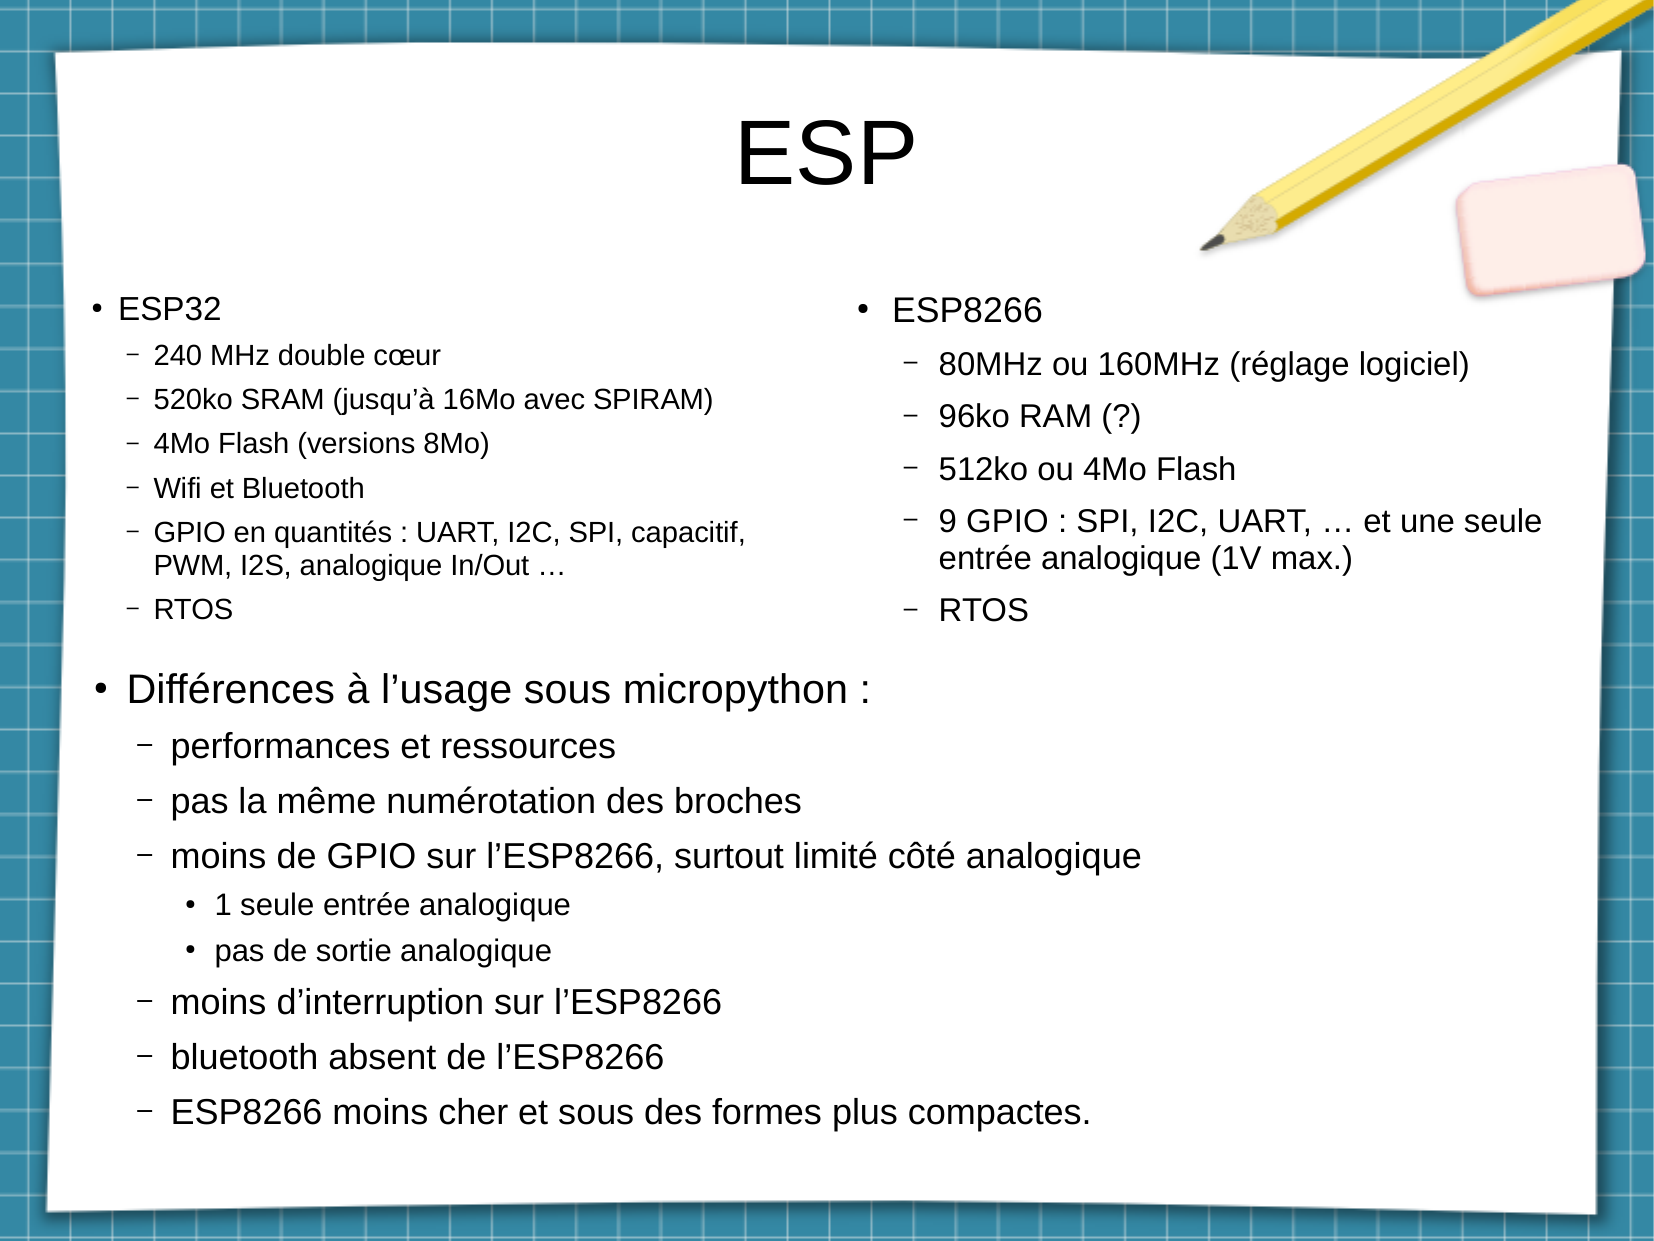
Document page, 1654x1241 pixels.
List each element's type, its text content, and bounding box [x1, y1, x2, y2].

picture [0, 0, 1654, 1241]
title ESP [82, 49, 1571, 257]
list Différences à l’usage sous micropython : performances et ressources pas la même numérotation des broches moins de GPIO sur l’ESP8266, surtout limité côté analogique 1 seule entrée analogique pas de sortie analogique moins d’interruption sur l’ESP8266 bluetooth absent de l’ESP8266 ESP8266 moins cher et sous des formes plus compactes. [82, 665, 1571, 1134]
list ESP32 240 MHz double cœur 520ko SRAM (jusqu’à 16Mo avec SPIRAM) 4Mo Flash (versions 8Mo) Wifi et Bluetooth GPIO en quantités : UART, I2C, SPI, capacitif, PWM, I2S, analogique In/Out … RTOS [82, 290, 809, 634]
list ESP8266 80MHz ou 160MHz (réglage logiciel) 96ko RAM (?) 512ko ou 4Mo Flash 9 GPIO : SPI, I2C, UART, … et une seule entrée analogique (1V max.) RTOS [845, 290, 1572, 634]
